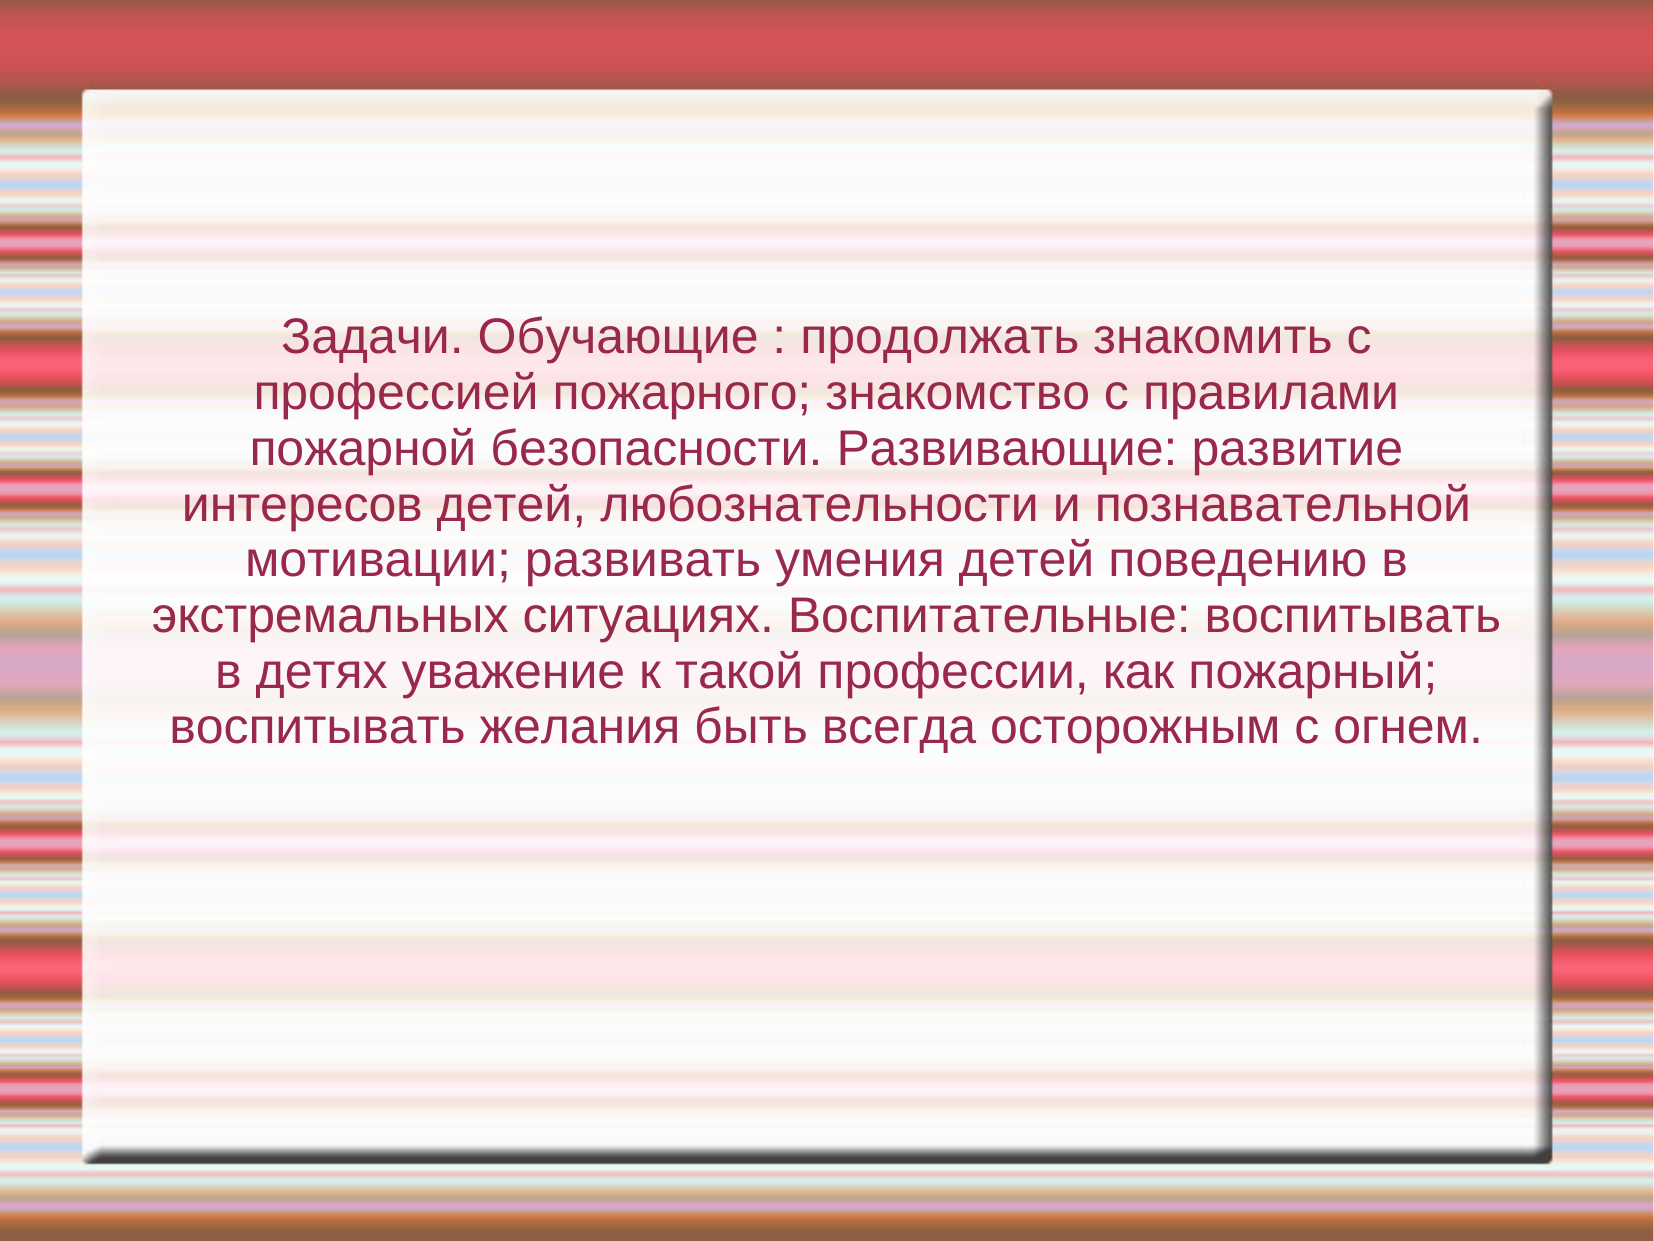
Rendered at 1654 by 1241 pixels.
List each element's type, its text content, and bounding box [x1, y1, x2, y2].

title Задачи. Обучающие : продолжать знакомить с профессией пожарного; знакомство с правилами пожарной безопасности. Развивающие: развитие интересов детей, любознательности и познавательной мотивации; развивать умения детей поведению в экстремальных ситуациях. Воспитательные: воспитывать в детях уважение к такой профессии, как пожарный; воспитывать желания быть всегда осторожным с огнем. [147, 118, 1506, 945]
picture [0, 0, 1654, 1241]
